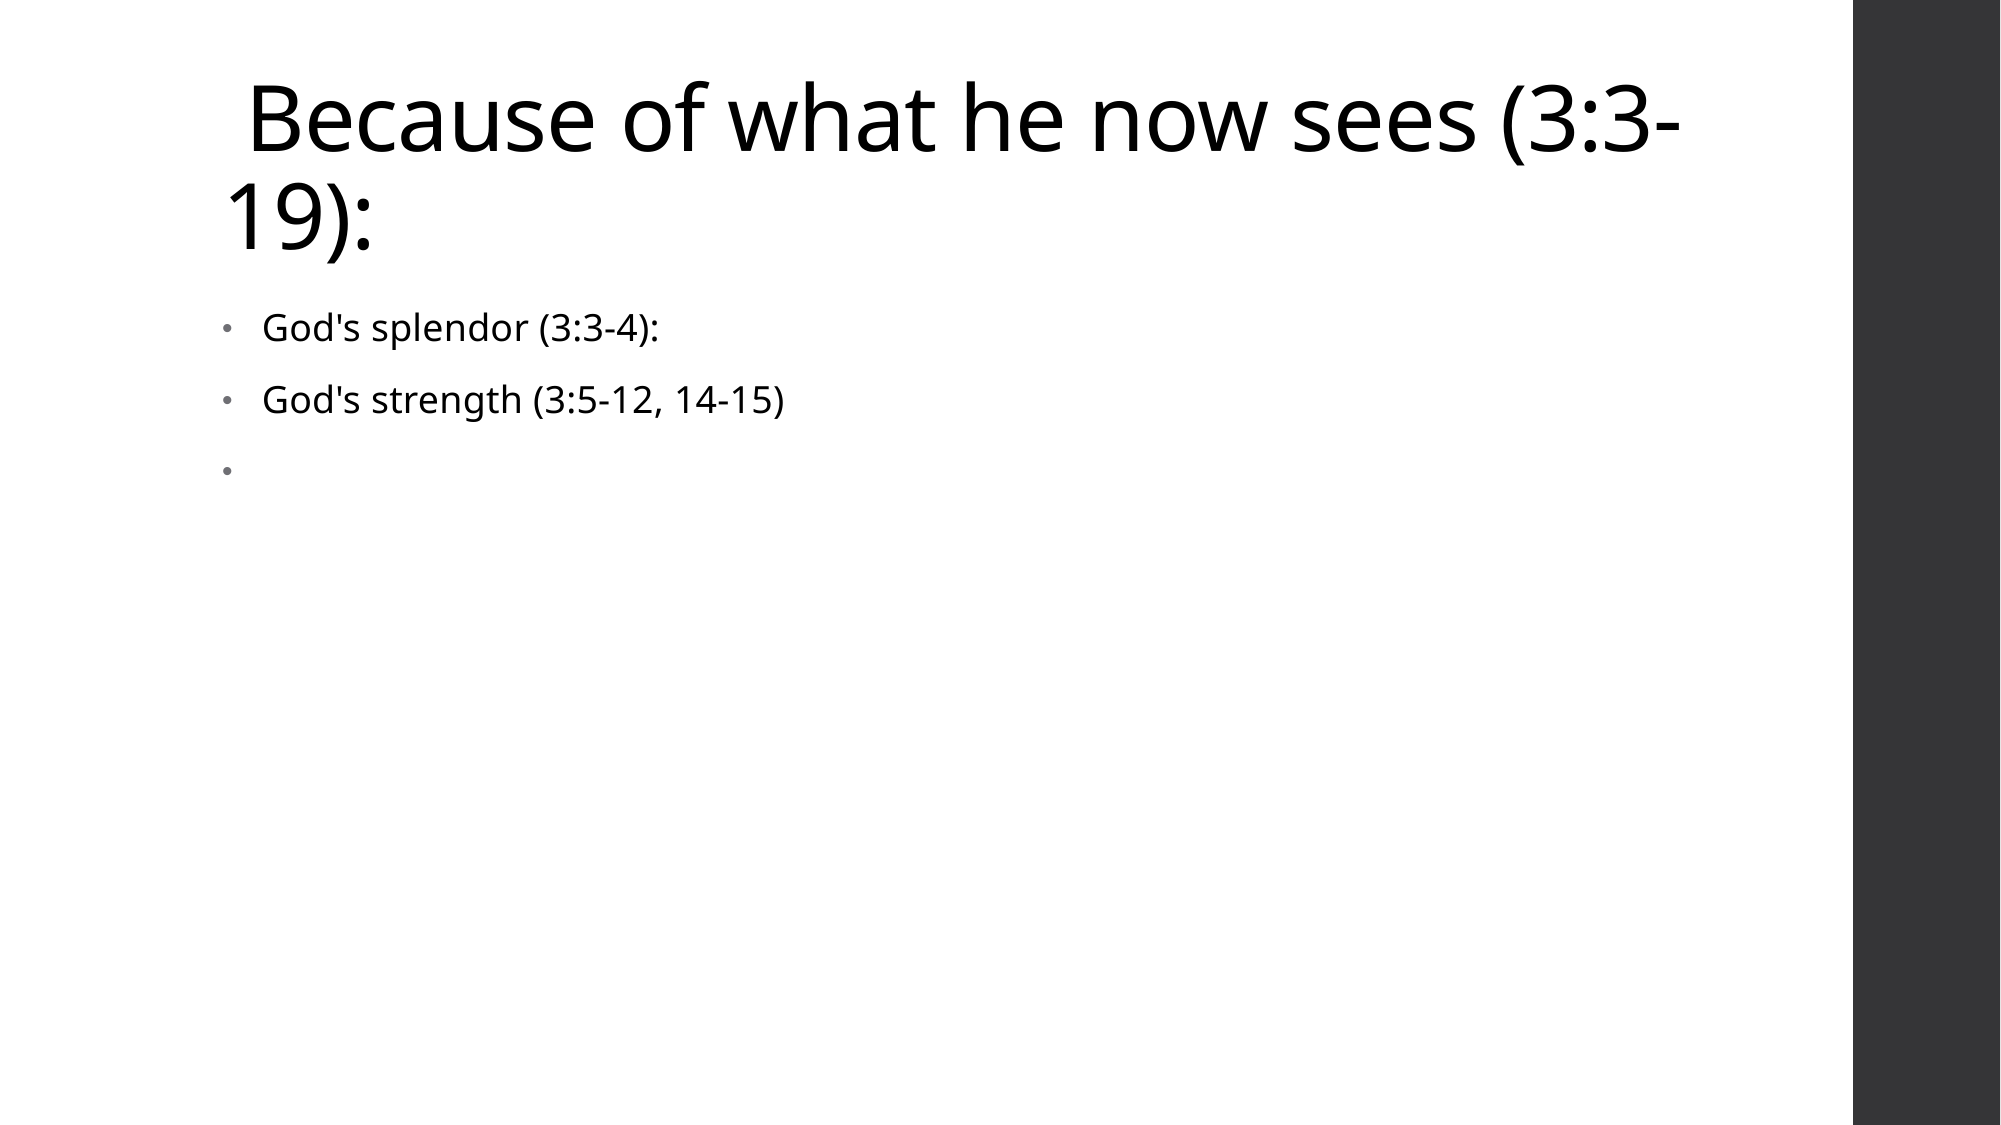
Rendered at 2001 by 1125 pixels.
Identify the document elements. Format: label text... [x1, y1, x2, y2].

title Because of what he now sees (3:3-19): [206, 60, 1797, 278]
list God's splendor (3:3-4): God's strength (3:5-12, 14-15) [206, 299, 1617, 1014]
